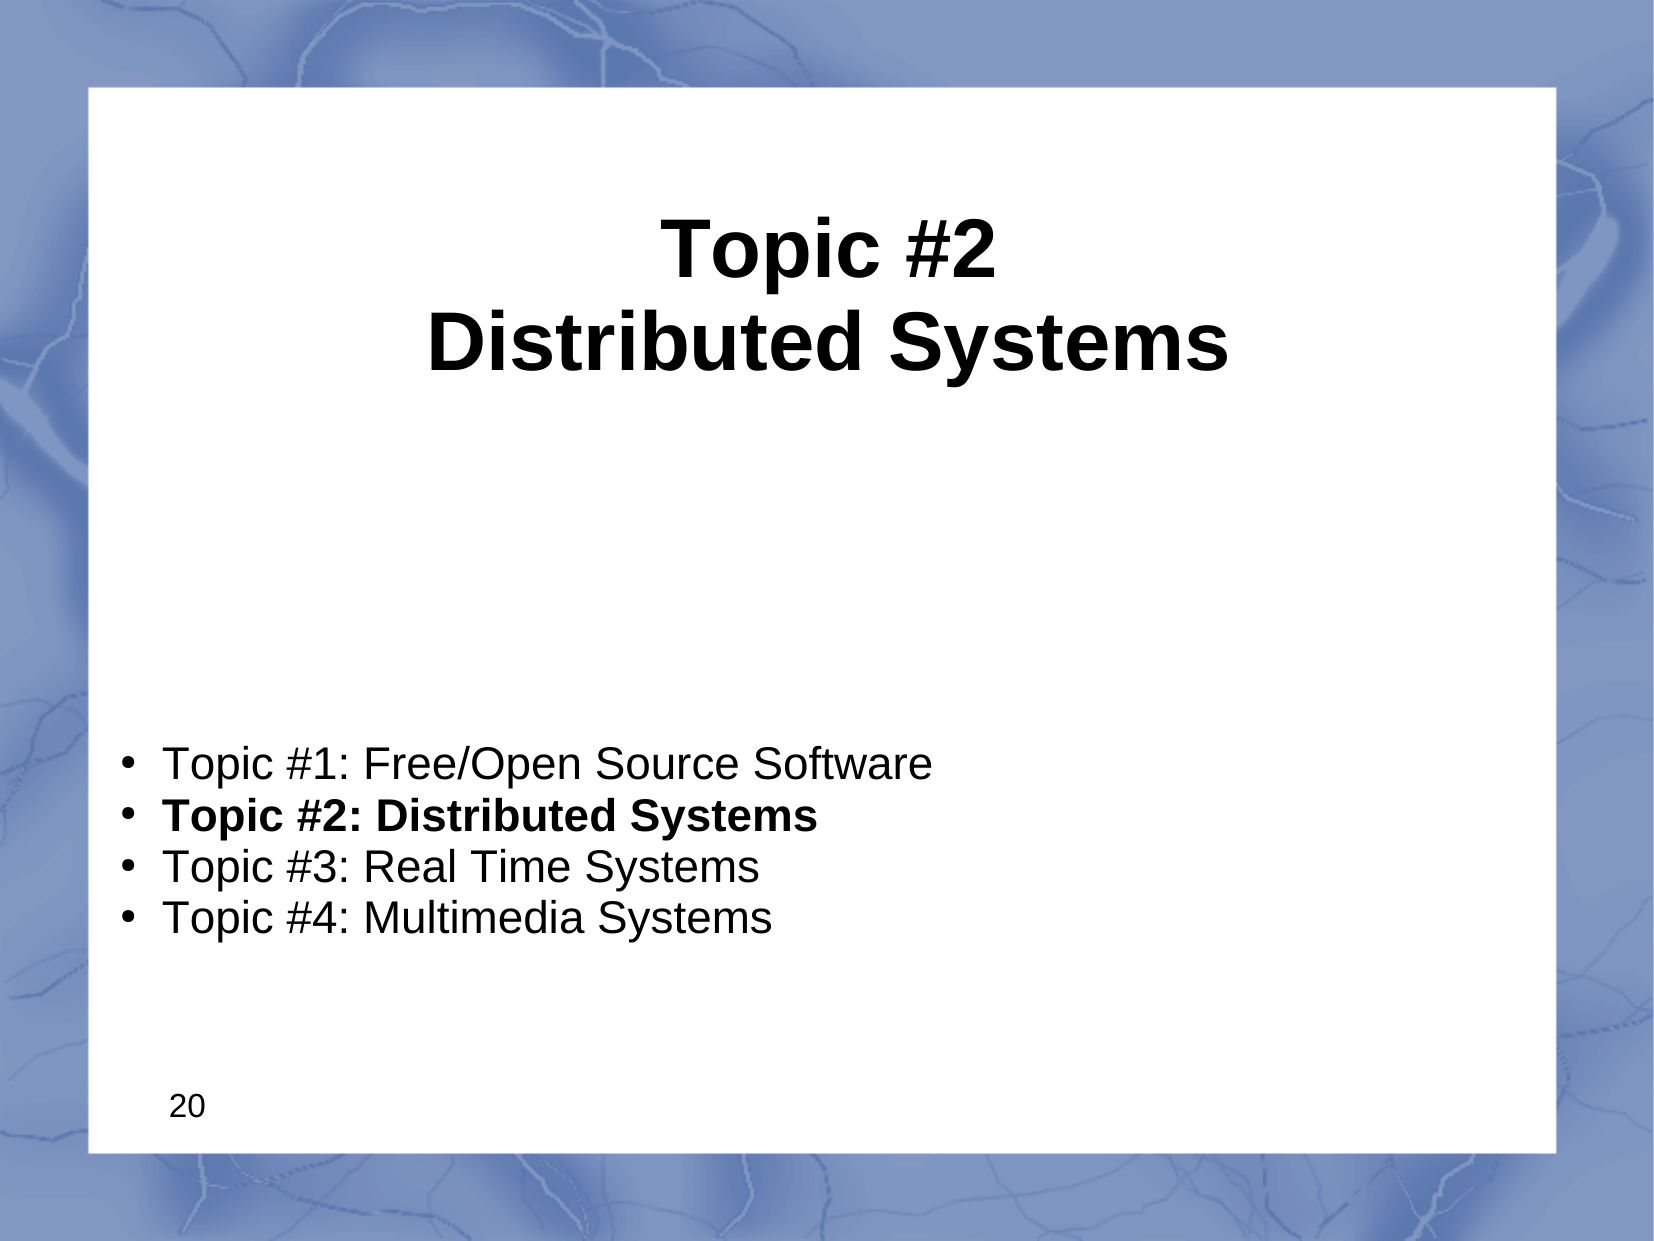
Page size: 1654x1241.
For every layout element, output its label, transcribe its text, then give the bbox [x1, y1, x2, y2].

picture [0, 0, 1654, 1241]
subtitle Topic #2 Distributed Systems Topic #1: Free/Open Source Software Topic #2: Distributed Systems Topic #3: Real Time Systems Topic #4: Multimedia Systems [120, 95, 1538, 1051]
